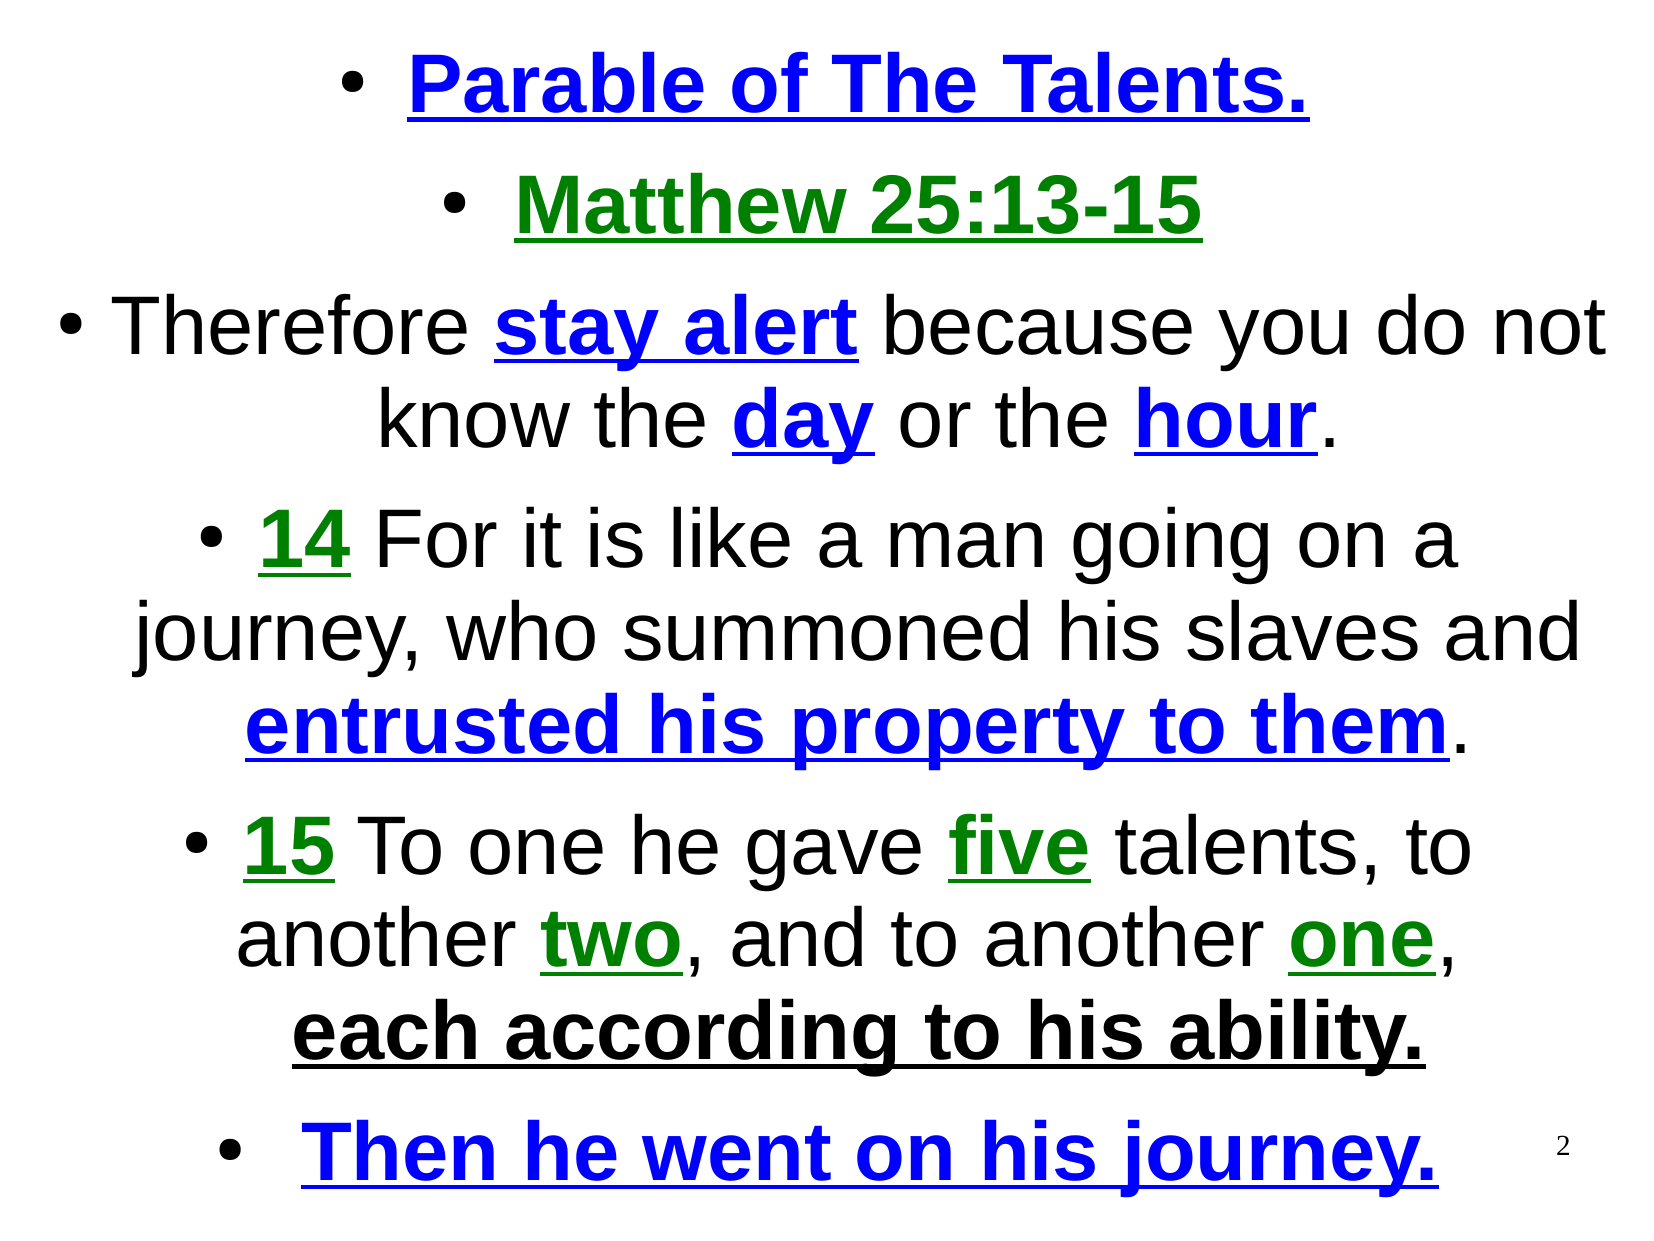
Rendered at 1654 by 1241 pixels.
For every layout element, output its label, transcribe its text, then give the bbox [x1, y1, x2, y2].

list Parable of The Talents. Matthew 25:13-15 Therefore stay alert because you do not know the day or the hour. 14 For it is like a man going on a journey, who summoned his slaves and entrusted his property to them. 15 To one he gave five talents, to another two, and to another one, each according to his ability. Then he went on his journey. [37, 37, 1613, 1201]
